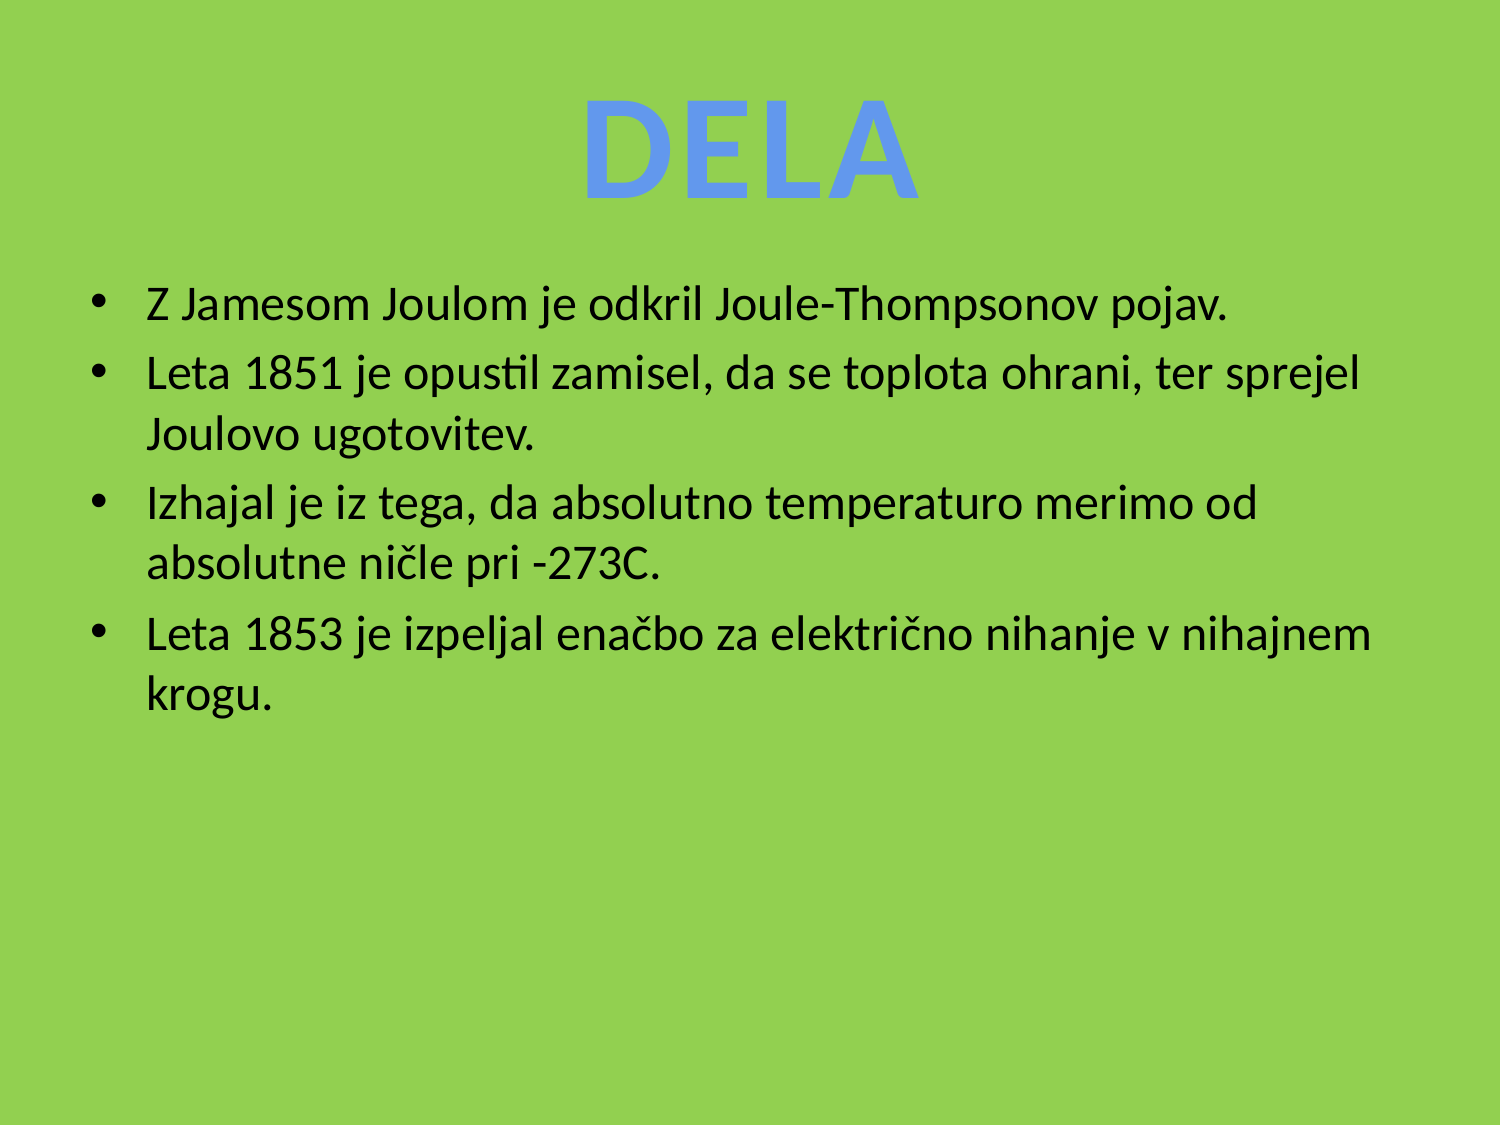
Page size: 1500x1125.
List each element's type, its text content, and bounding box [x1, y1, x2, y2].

title DELA [75, 45, 1425, 233]
list Z Jamesom Joulom je odkril Joule-Thompsonov pojav. Leta 1851 je opustil zamisel, da se toplota ohrani, ter sprejel Joulovo ugotovitev. Izhajal je iz tega, da absolutno temperaturo merimo od absolutne ničle pri -273C. Leta 1853 je izpeljal enačbo za električno nihanje v nihajnem krogu. [75, 262, 1425, 1005]
